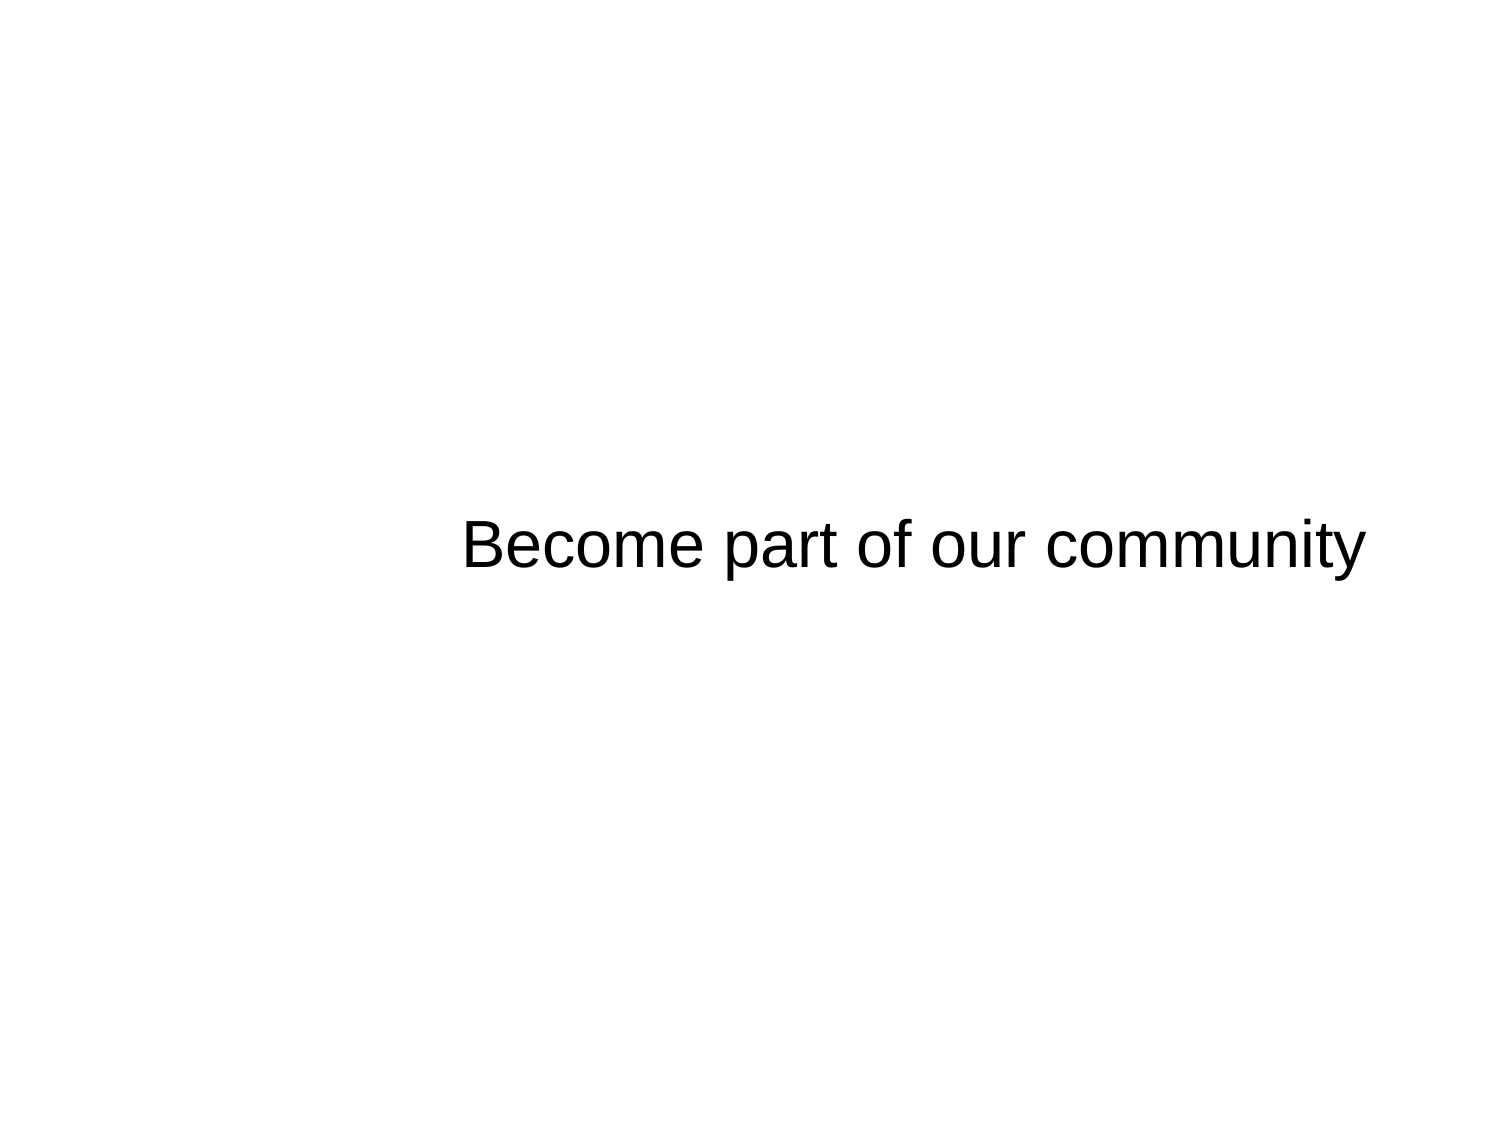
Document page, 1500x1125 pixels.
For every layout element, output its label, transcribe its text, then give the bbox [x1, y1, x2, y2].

title Become part of our community [135, 450, 1369, 638]
